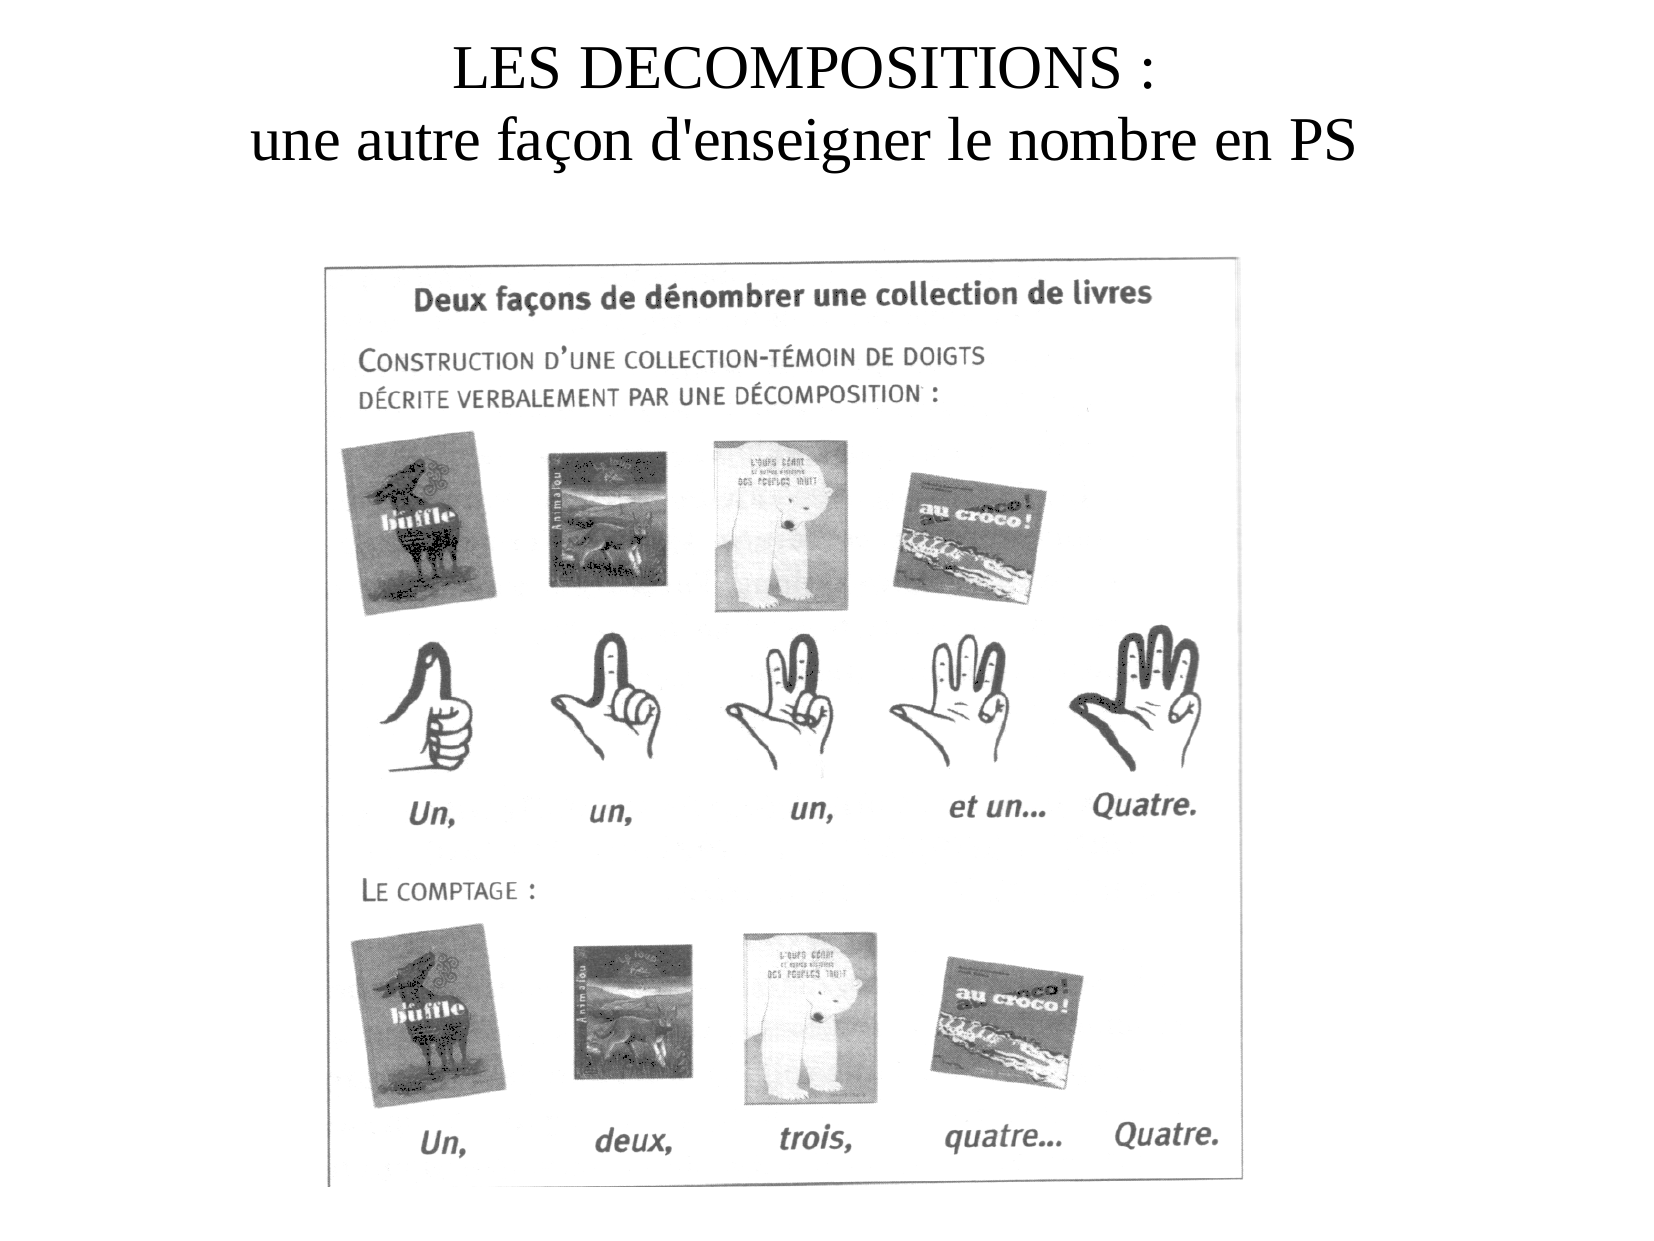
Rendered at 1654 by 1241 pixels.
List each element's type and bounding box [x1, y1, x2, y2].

chart [72, 30, 1536, 1196]
